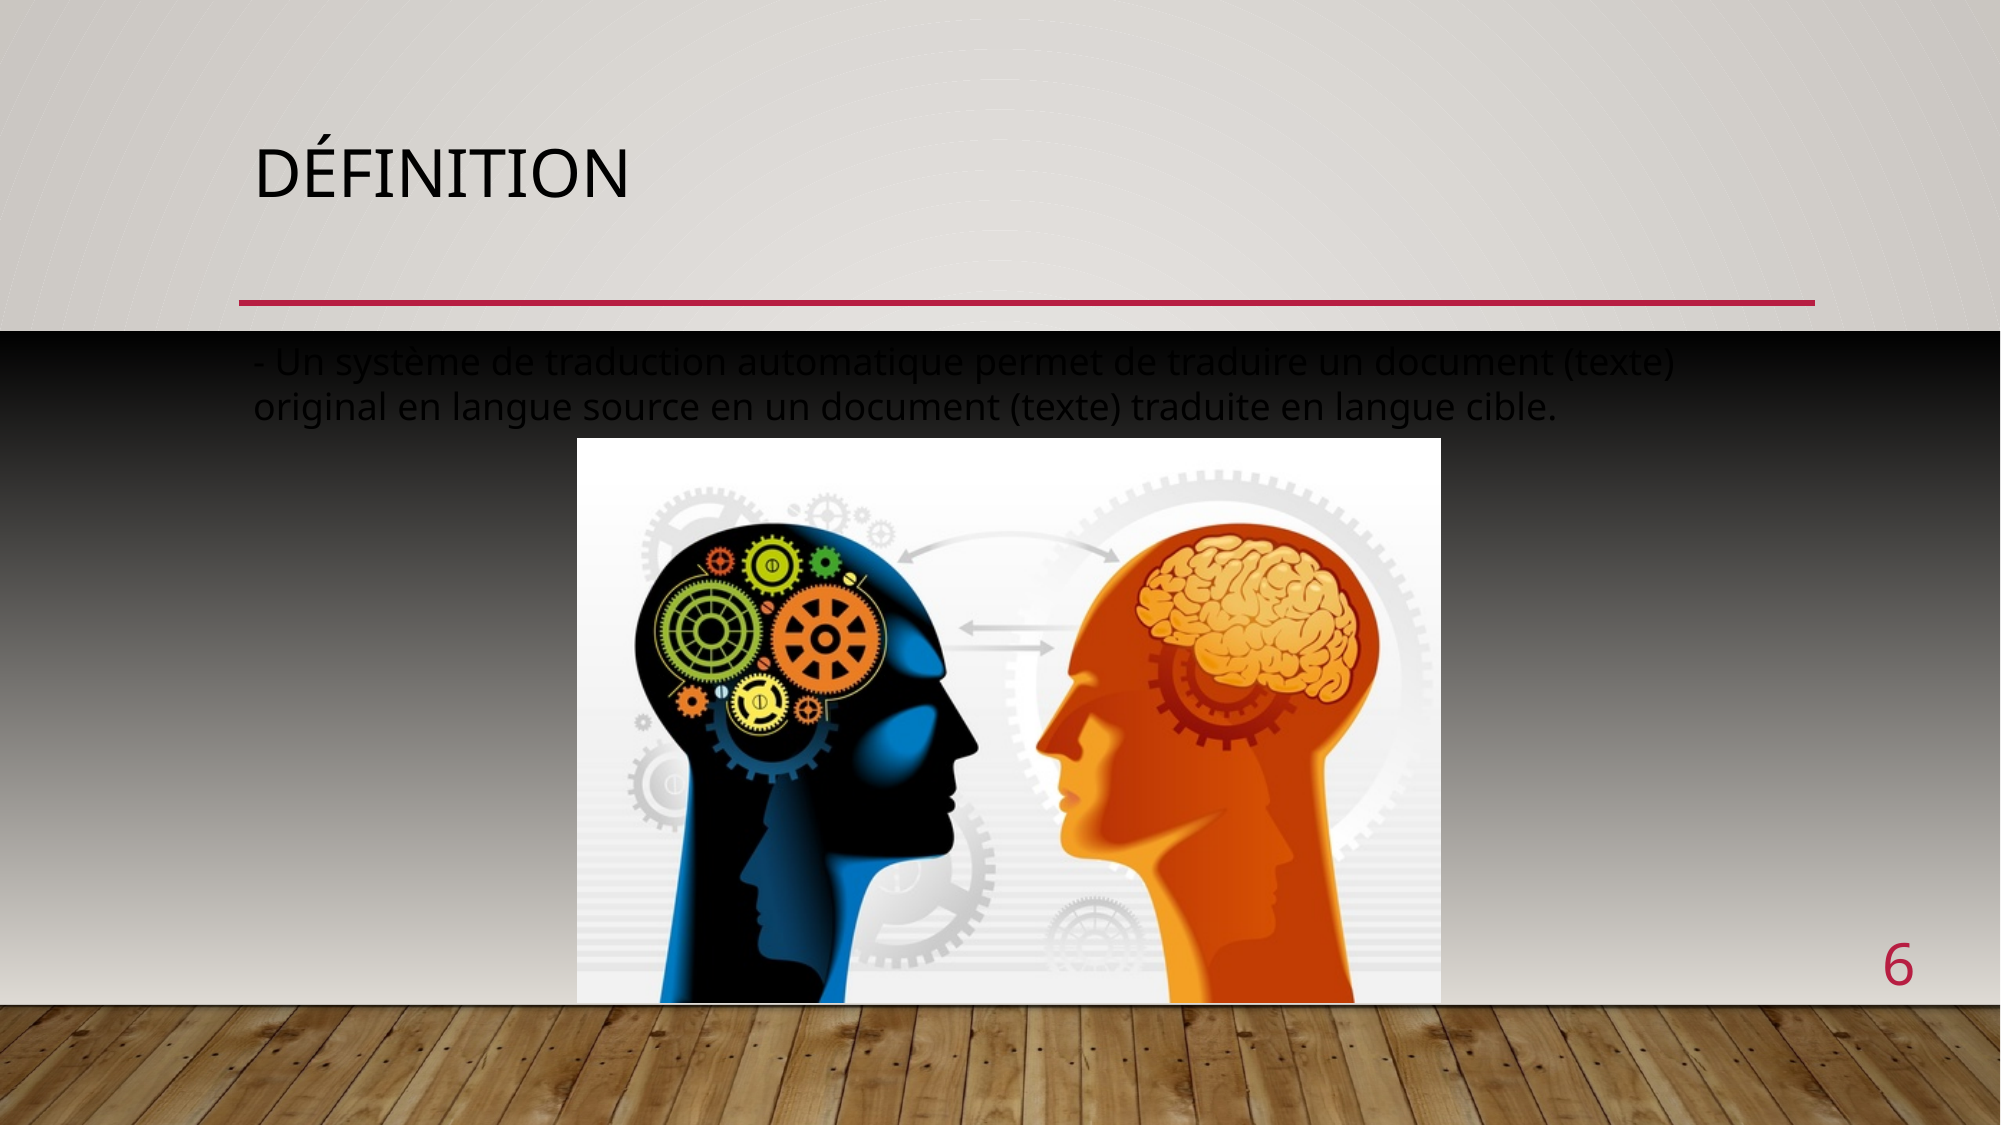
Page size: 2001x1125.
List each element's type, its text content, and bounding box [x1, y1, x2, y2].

text_box [1866, 919, 2000, 1003]
text_box - Un système de traduction automatique permet de traduire un document (texte) original en langue source en un document (texte) traduite en langue cible. [238, 330, 1764, 437]
picture [577, 438, 1441, 1003]
title Définition [238, 131, 1814, 305]
